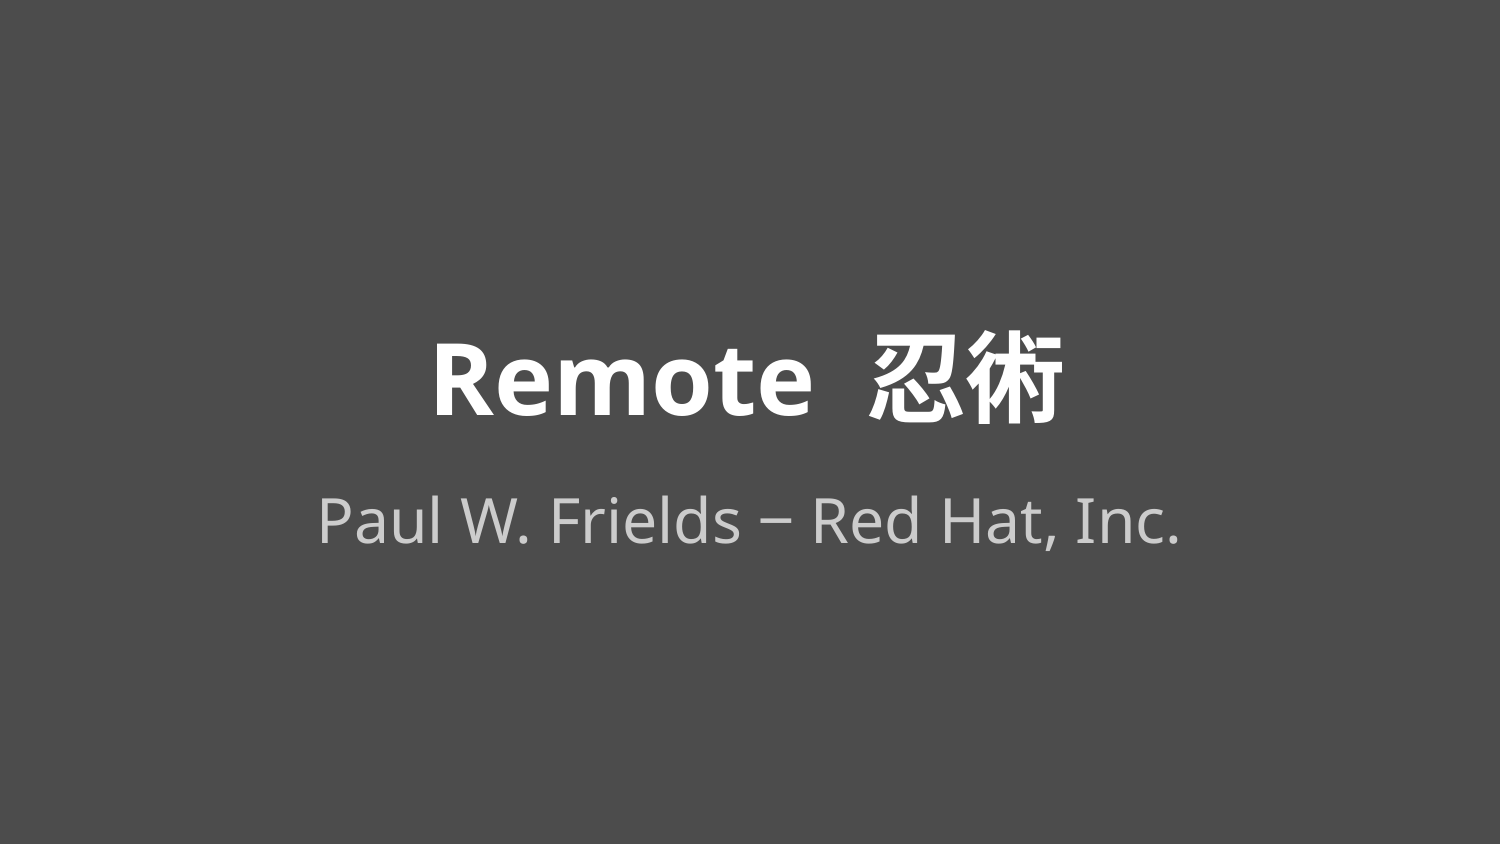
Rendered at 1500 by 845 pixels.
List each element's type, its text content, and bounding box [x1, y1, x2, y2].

title Remote 忍術 [112, 259, 1388, 451]
subtitle Paul W. Frields ‒ Red Hat, Inc. [112, 466, 1388, 596]
